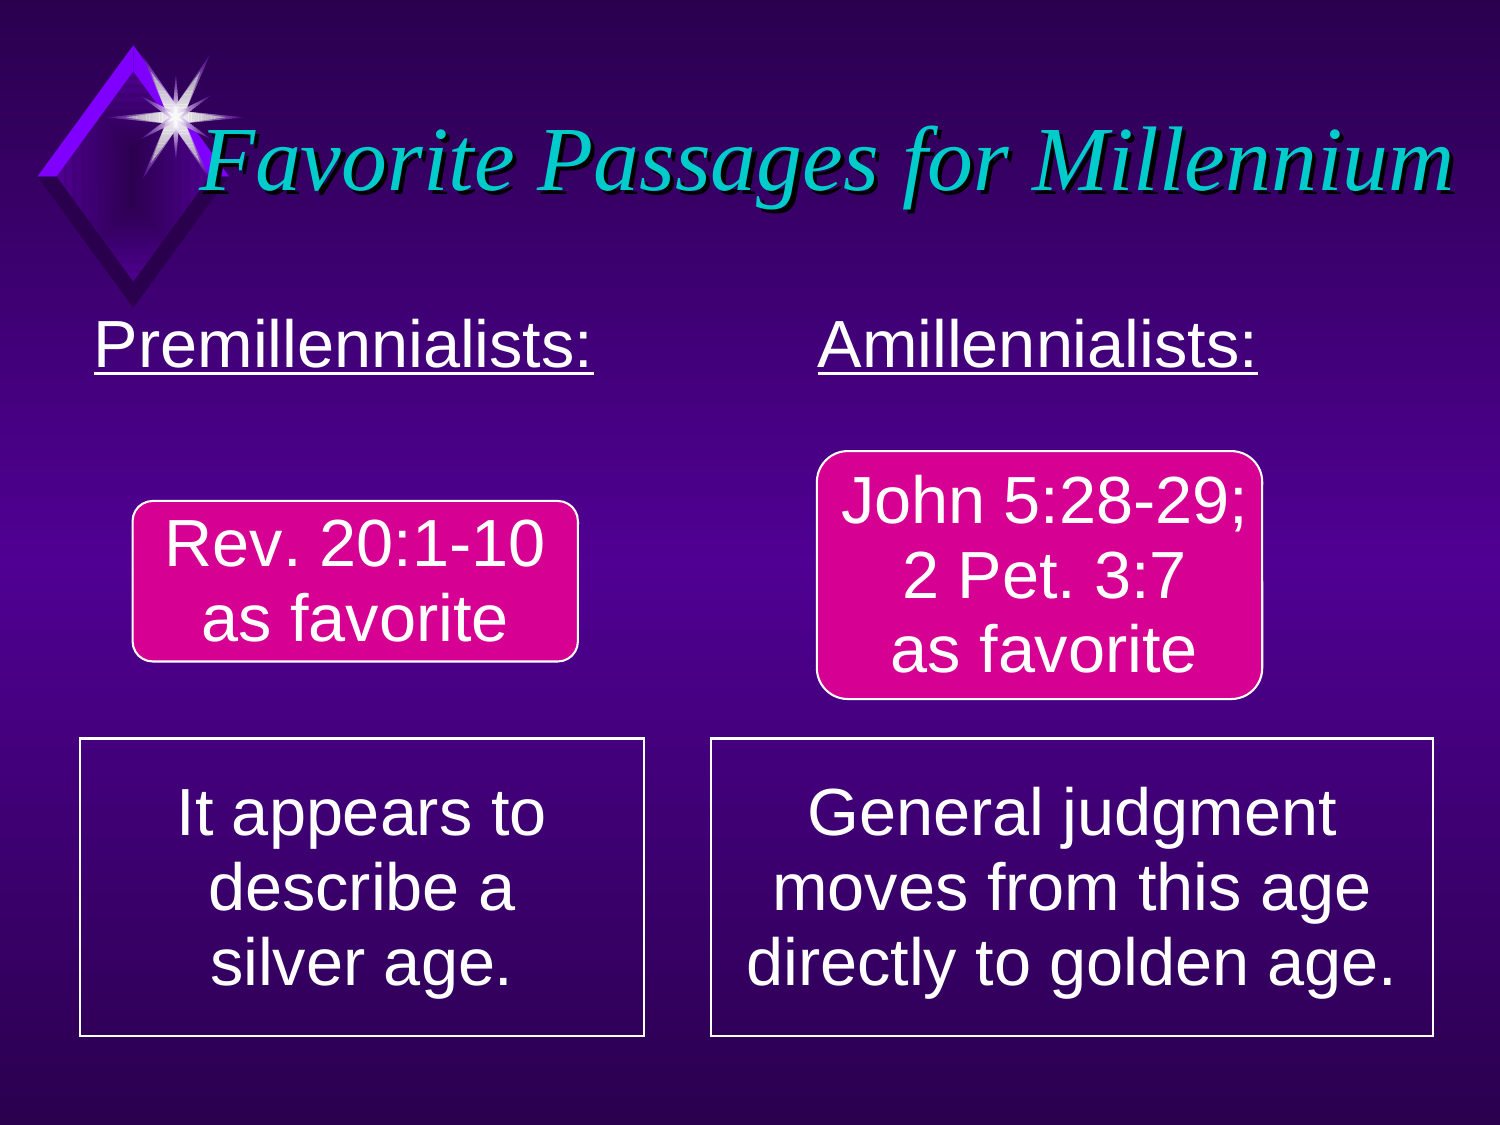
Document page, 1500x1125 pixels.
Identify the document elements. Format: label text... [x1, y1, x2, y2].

text_box It appears to describe a silver age. [79, 738, 644, 1037]
text_box General judgment moves from this age directly to golden age. [711, 738, 1434, 1037]
text_box Rev. 20:1-10 as favorite [132, 500, 578, 662]
text_box John 5:28-29; 2 Pet. 3:7 as favorite [816, 451, 1263, 700]
title Favorite Passages for Millennium [184, 68, 1488, 250]
text_box Premillennialists: [78, 299, 645, 390]
text_box Amillennialists: [802, 299, 1369, 390]
